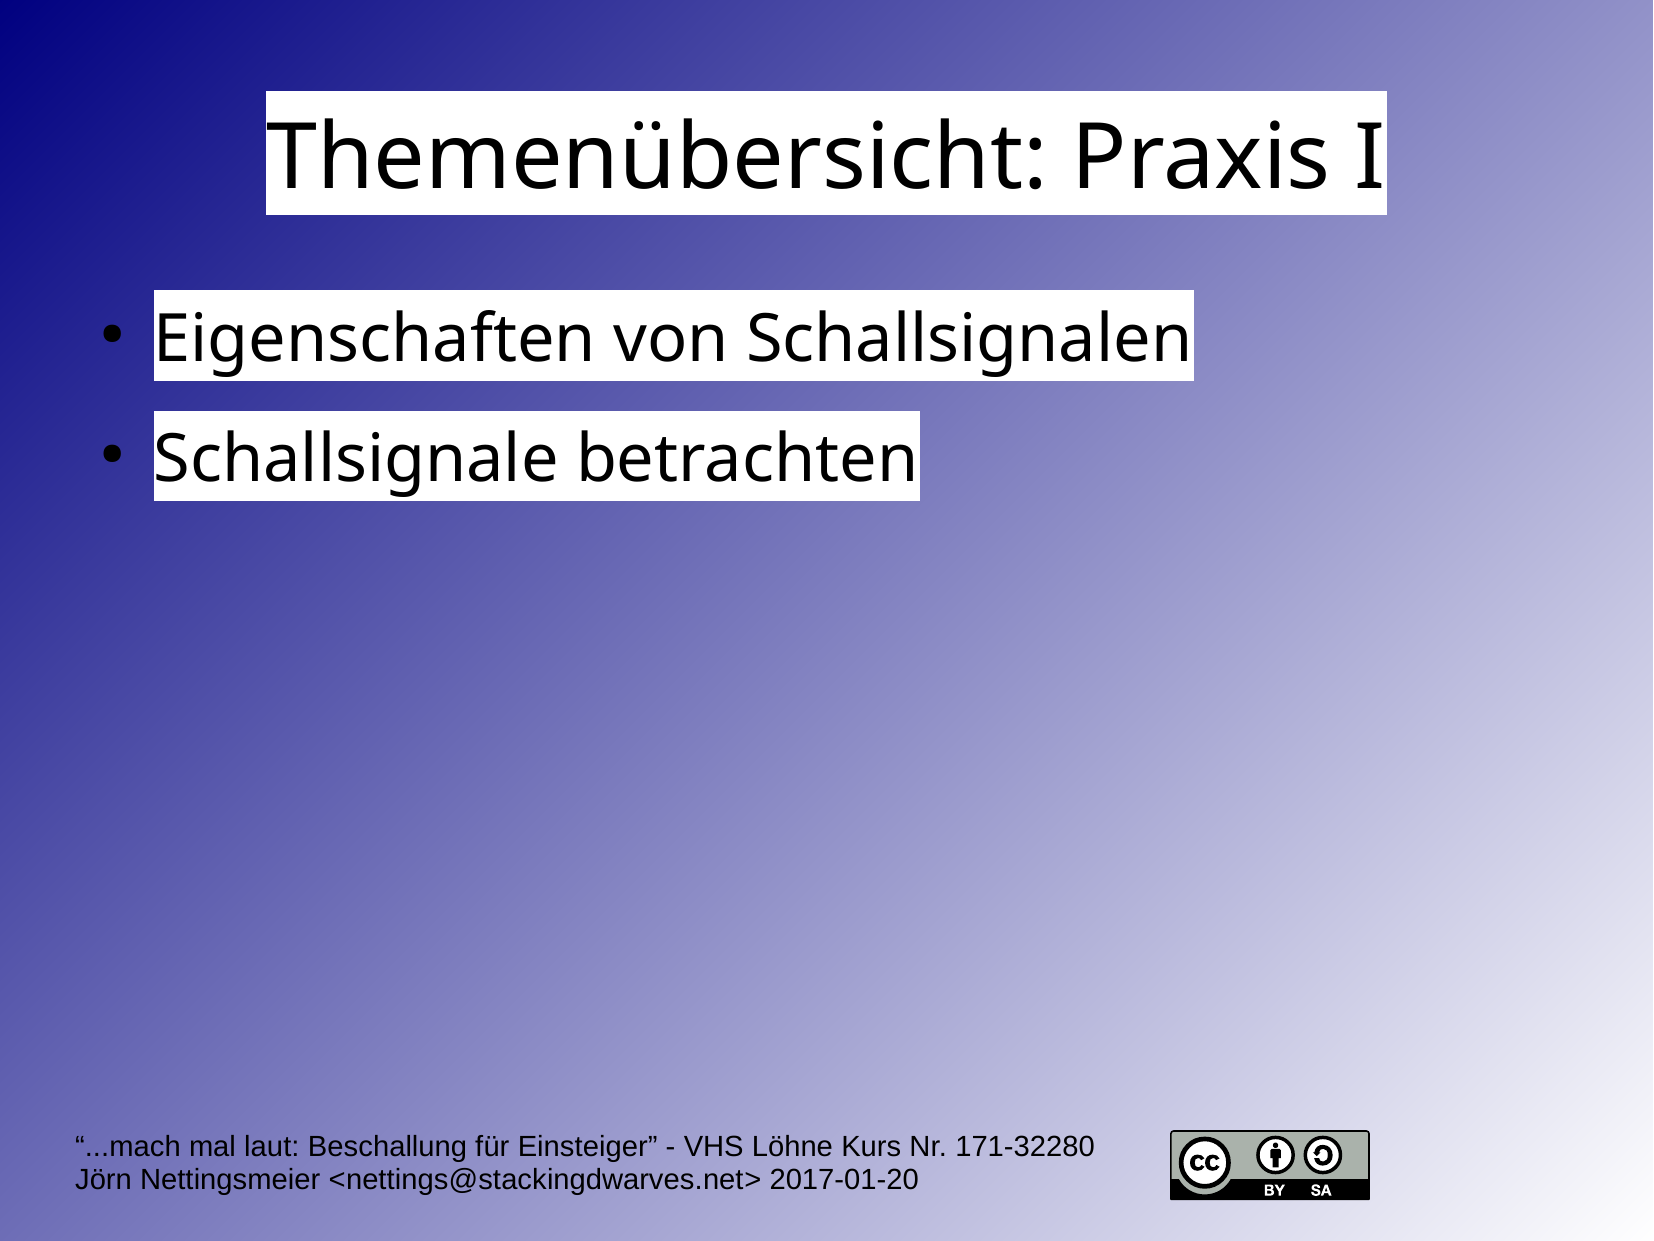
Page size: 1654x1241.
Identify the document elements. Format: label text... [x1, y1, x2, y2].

list Eigenschaften von Schallsignalen Schallsignale betrachten [82, 290, 1571, 1010]
title Themenübersicht: Praxis I [82, 49, 1571, 257]
